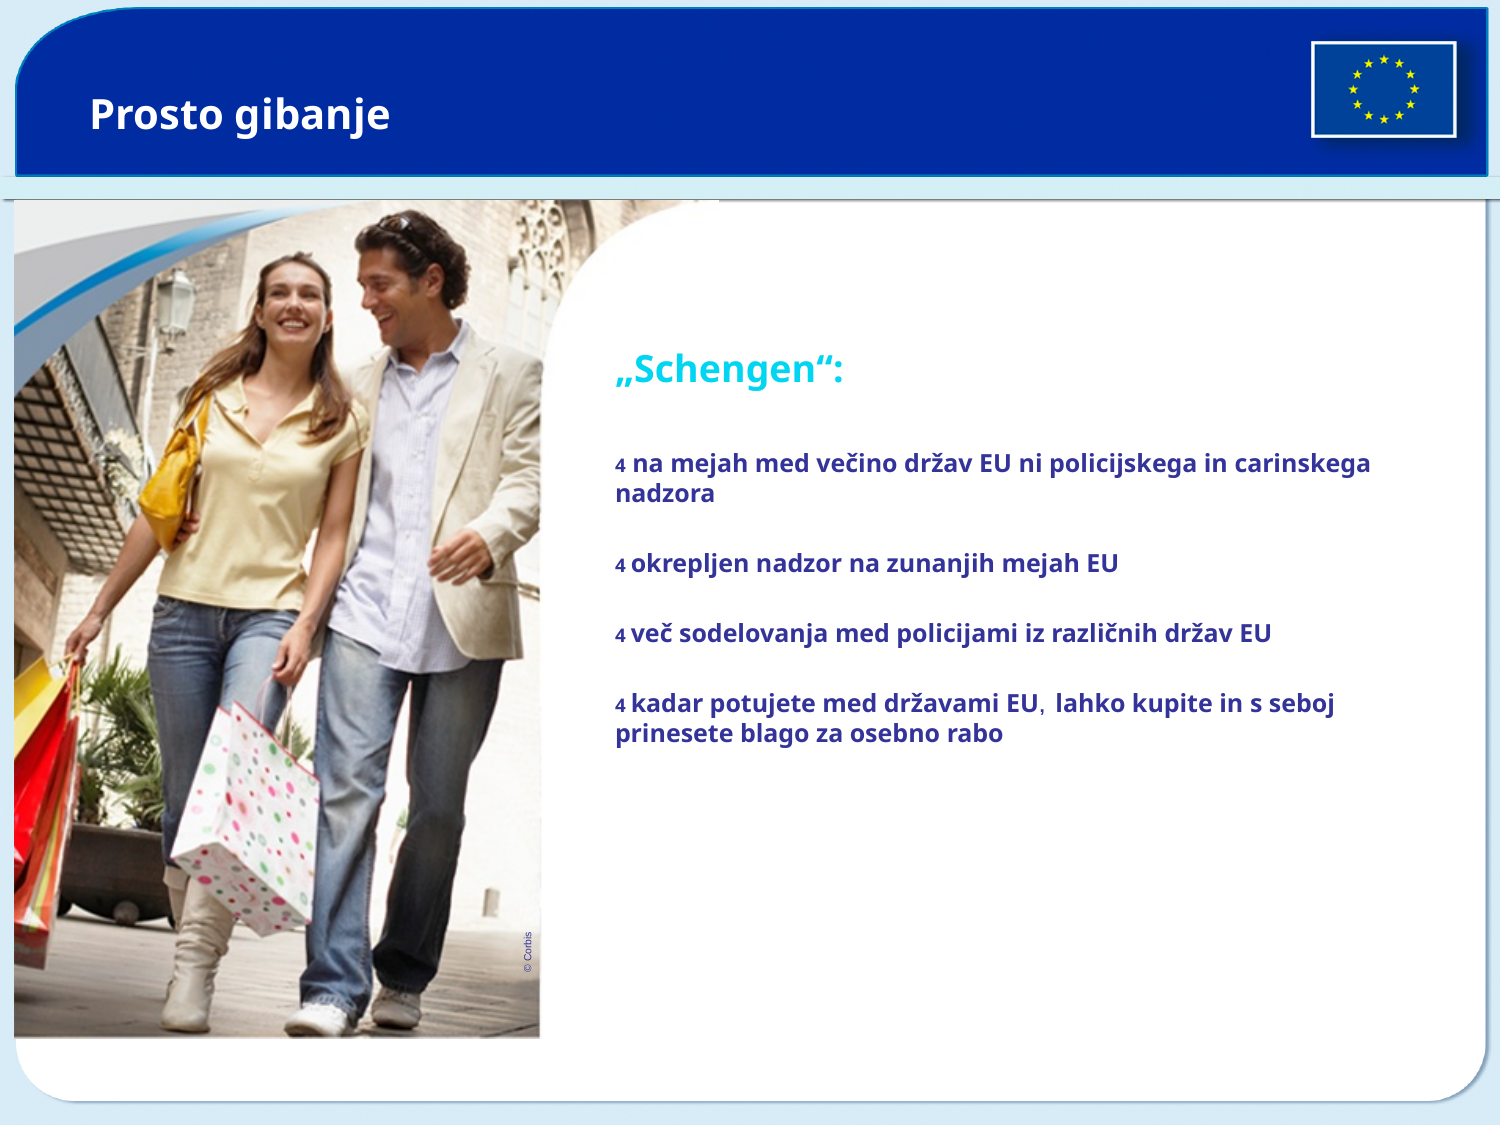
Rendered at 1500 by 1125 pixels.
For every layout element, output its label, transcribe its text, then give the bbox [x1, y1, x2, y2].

text_box Prosto gibanje [75, 19, 1294, 207]
subtitle „Schengen“: 4 na mejah med večino držav EU ni policijskega in carinskega nadzora 4 okrepljen nadzor na zunanjih mejah EU 4 več sodelovanja med policijami iz različnih držav EU 4 kadar potujete med državami EU, lahko kupite in s seboj prinesete blago za osebno rabo [600, 337, 1450, 475]
text_box © Corbis [513, 917, 542, 1105]
picture [0, 0, 1500, 1125]
